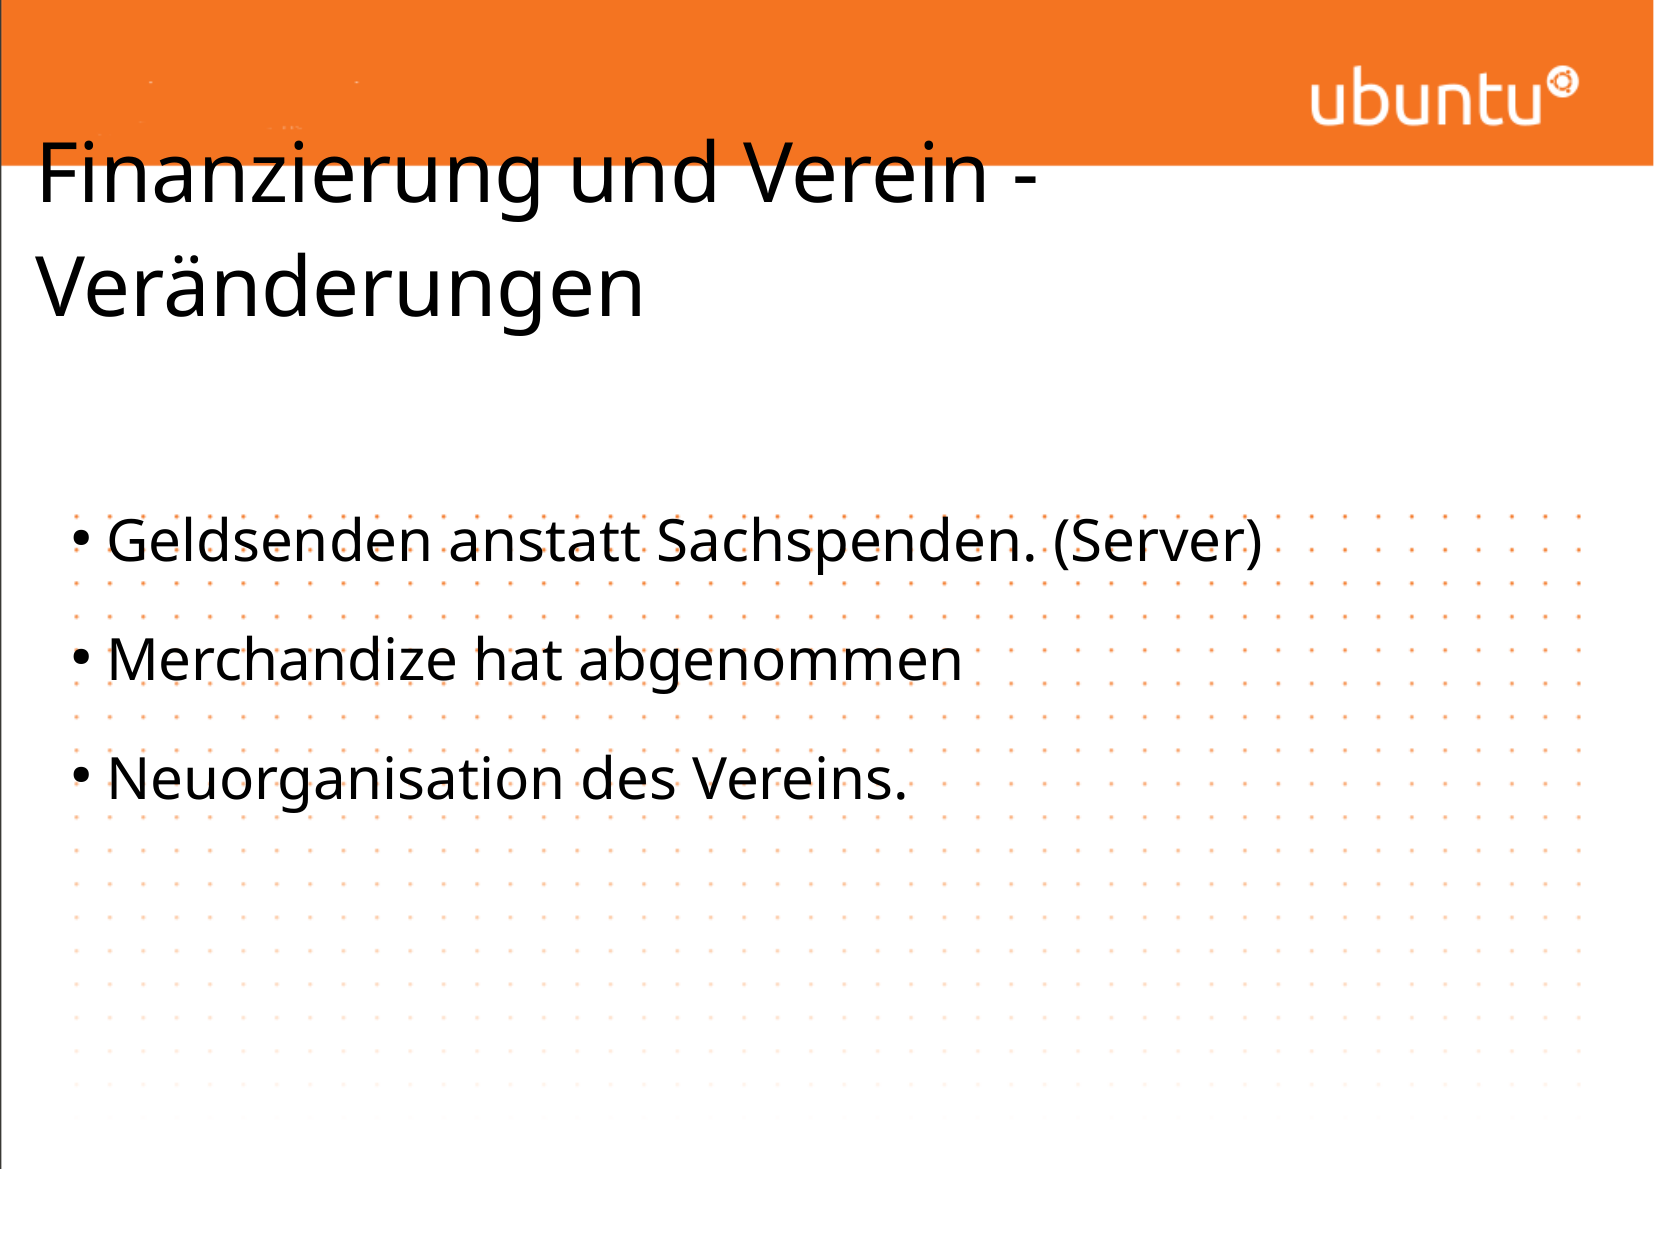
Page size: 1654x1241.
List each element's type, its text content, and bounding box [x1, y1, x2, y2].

picture [0, 0, 1654, 1169]
subtitle Finanzierung und Verein - Veränderungen Geldsenden anstatt Sachspenden. (Server) Merchandize hat abgenommen Neuorganisation des Vereins. [35, 153, 1619, 1241]
